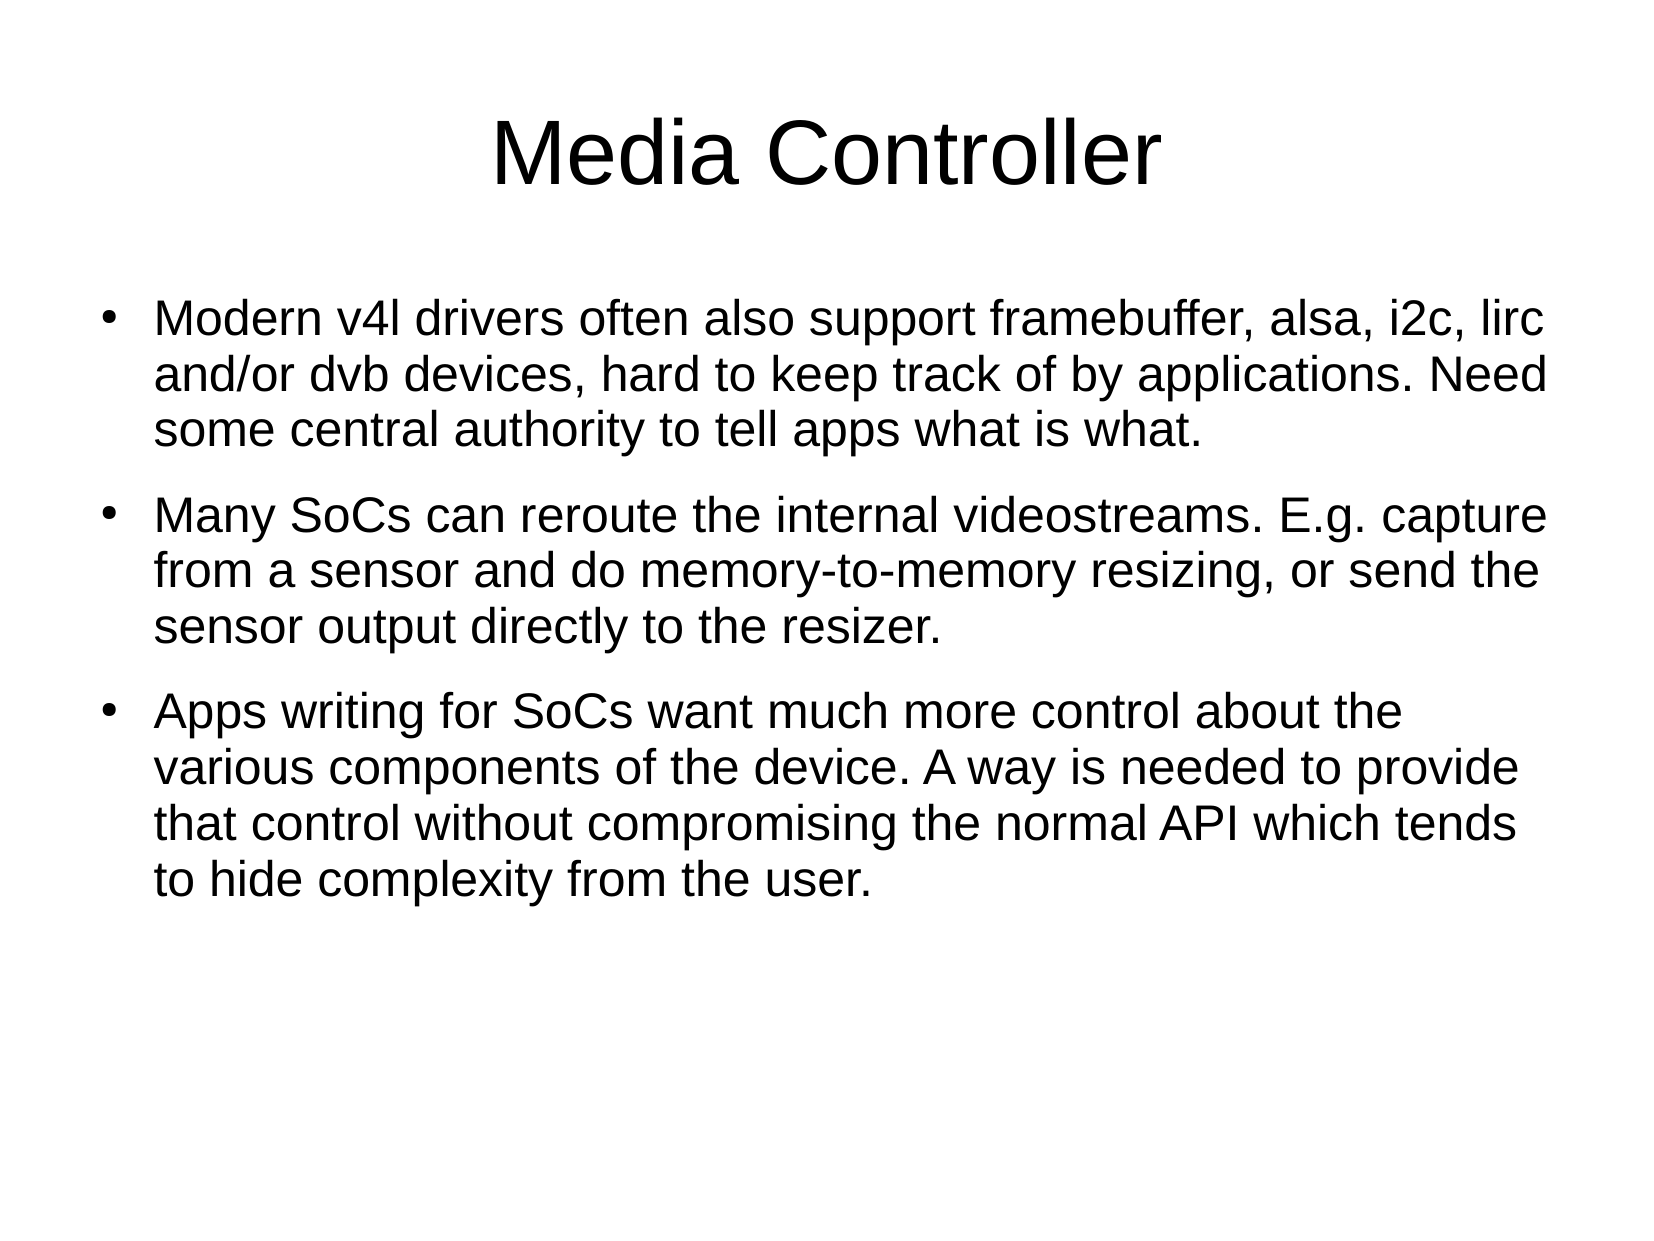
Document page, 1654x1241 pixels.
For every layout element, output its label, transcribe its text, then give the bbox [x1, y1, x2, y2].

list Modern v4l drivers often also support framebuffer, alsa, i2c, lirc and/or dvb devices, hard to keep track of by applications. Need some central authority to tell apps what is what. Many SoCs can reroute the internal videostreams. E.g. capture from a sensor and do memory-to-memory resizing, or send the sensor output directly to the resizer. Apps writing for SoCs want much more control about the various components of the device. A way is needed to provide that control without compromising the normal API which tends to hide complexity from the user. [82, 290, 1571, 1109]
title Media Controller [82, 49, 1571, 257]
